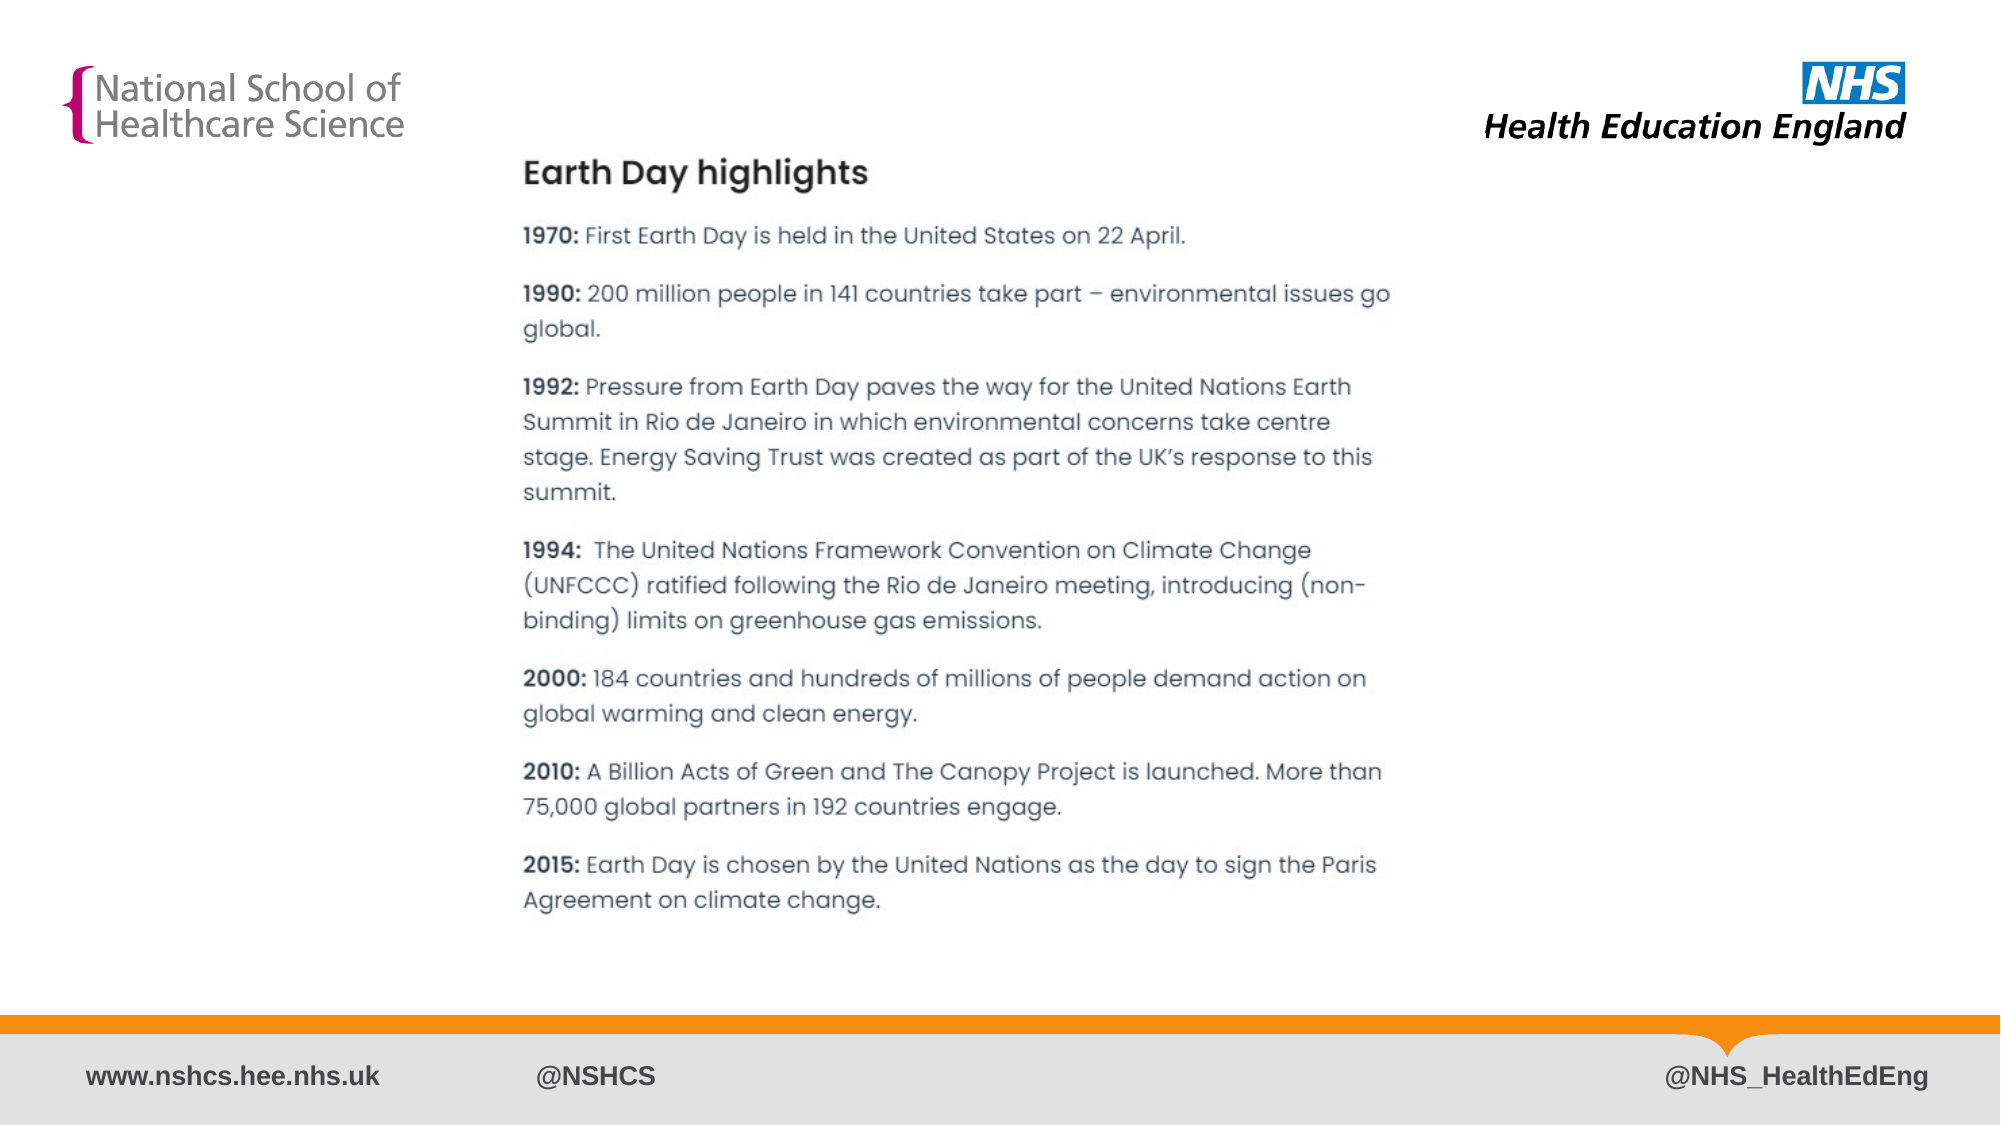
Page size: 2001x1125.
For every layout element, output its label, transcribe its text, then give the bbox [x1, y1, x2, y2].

text_box www.nshcs.hee.nhs.uk [83, 1059, 385, 1094]
picture [413, 133, 1486, 932]
text_box @NHS_HealthEdEng [1662, 1059, 1934, 1094]
text_box @NSHCS [533, 1059, 659, 1094]
